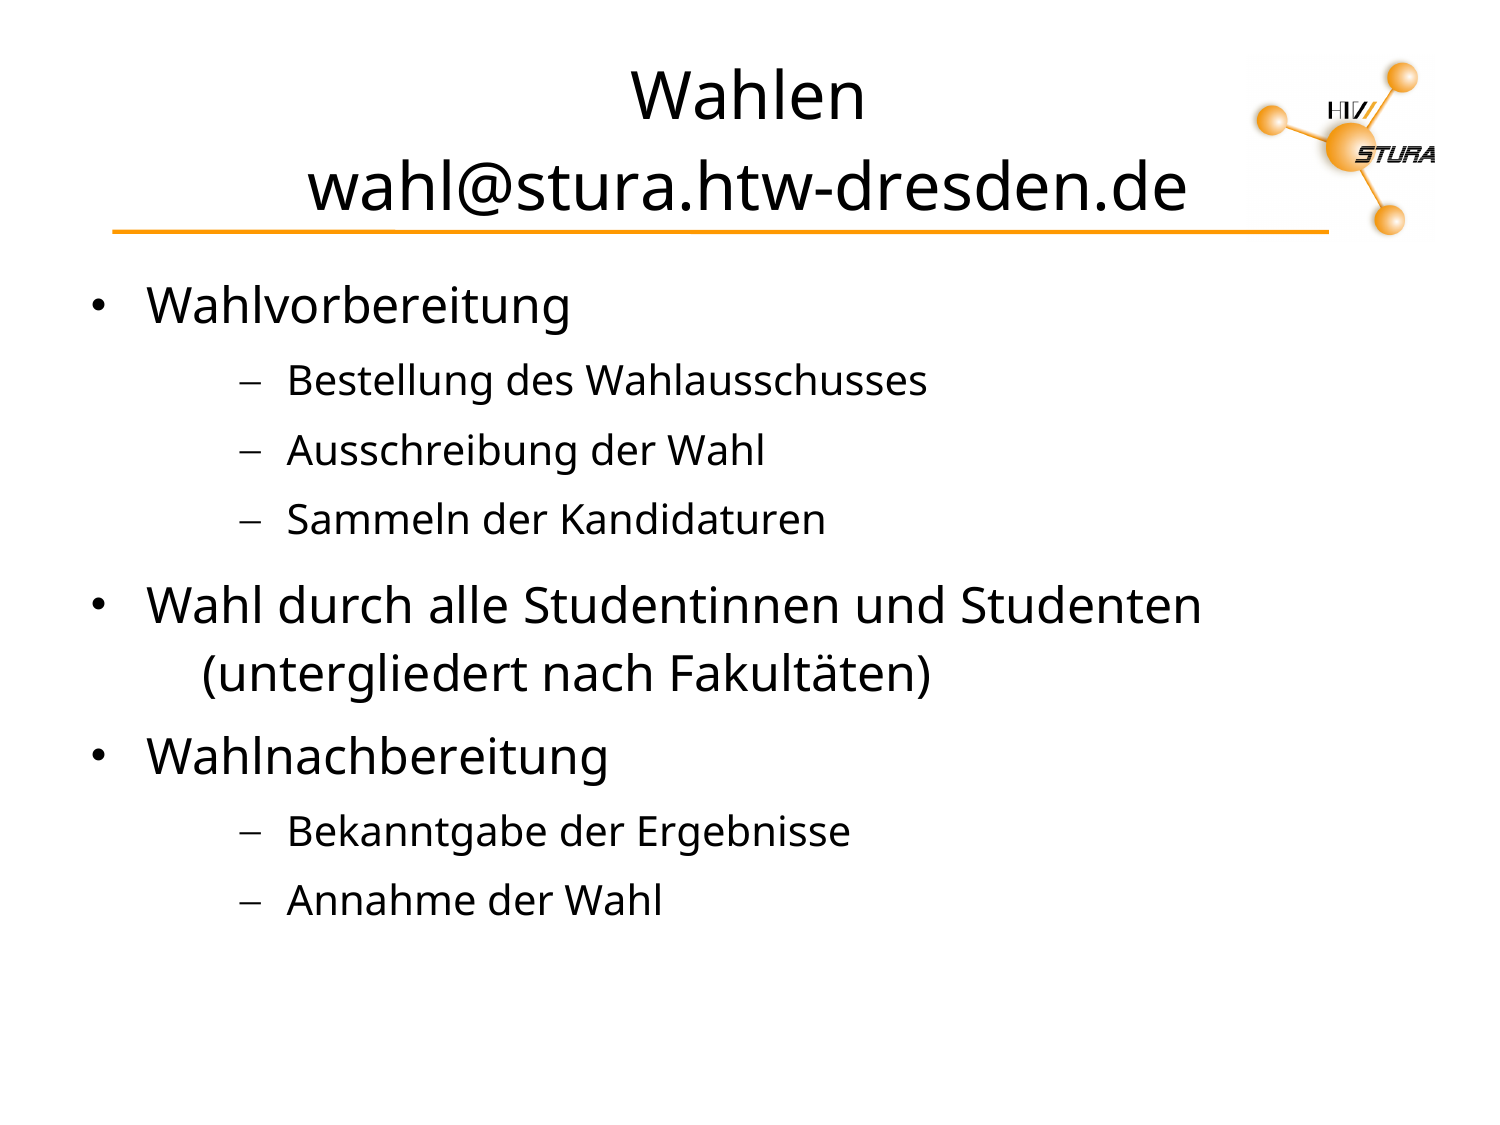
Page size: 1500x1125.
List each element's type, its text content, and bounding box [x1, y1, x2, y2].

picture [1246, 54, 1435, 242]
title Wahlen wahl@stura.htw-dresden.de [74, 45, 1424, 233]
list Wahlvorbereitung Bestellung des Wahlausschusses Ausschreibung der Wahl Sammeln der Kandidaturen Wahl durch alle Studentinnen und Studenten (untergliedert nach Fakultäten) Wahlnachbereitung Bekanntgabe der Ergebnisse Annahme der Wahl [75, 262, 1426, 1063]
